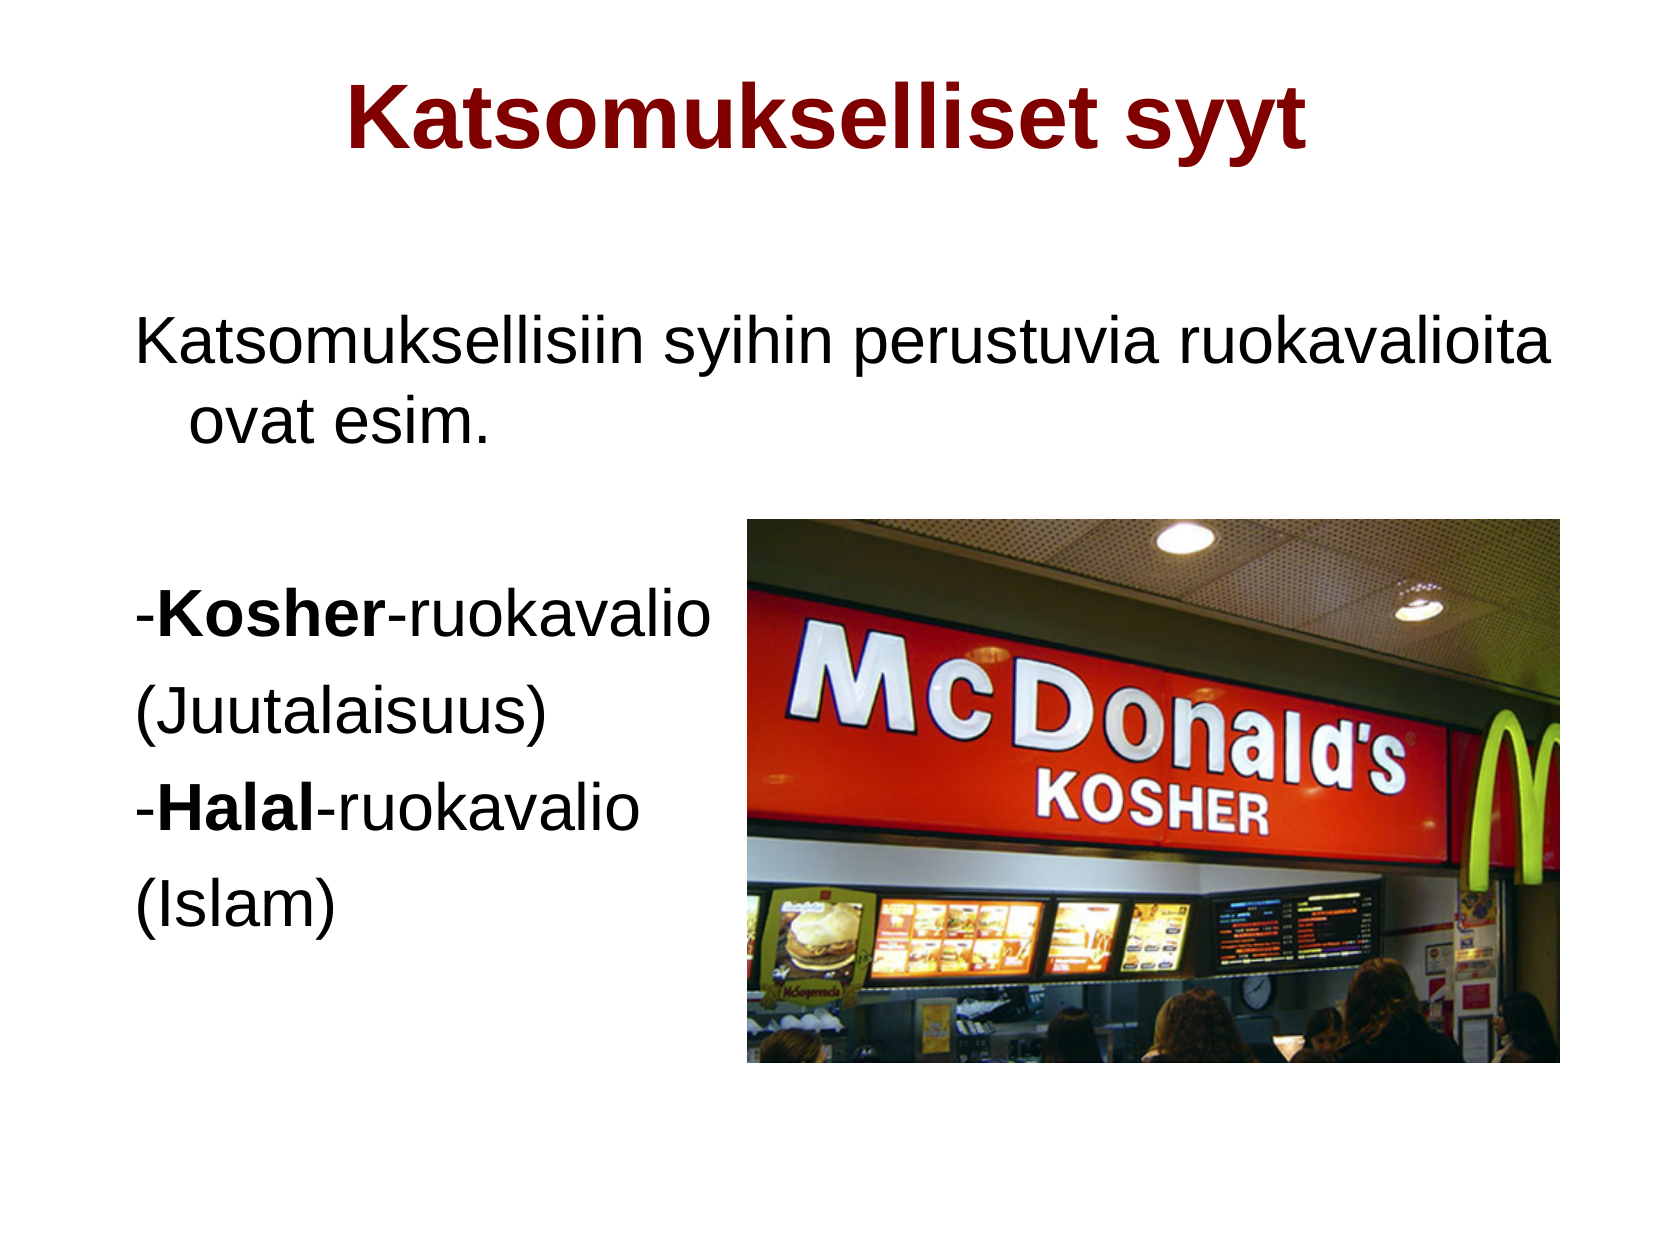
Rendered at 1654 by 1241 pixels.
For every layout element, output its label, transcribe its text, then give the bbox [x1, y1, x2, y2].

text_box Katsomukselliset syyt [82, 49, 1571, 257]
picture [747, 519, 1560, 1063]
text_box Katsomuksellisiin syihin perustuvia ruokavalioita ovat esim. -Kosher-ruokavalio (Juutalaisuus) -Halal-ruokavalio (Islam) [82, 289, 1571, 1108]
